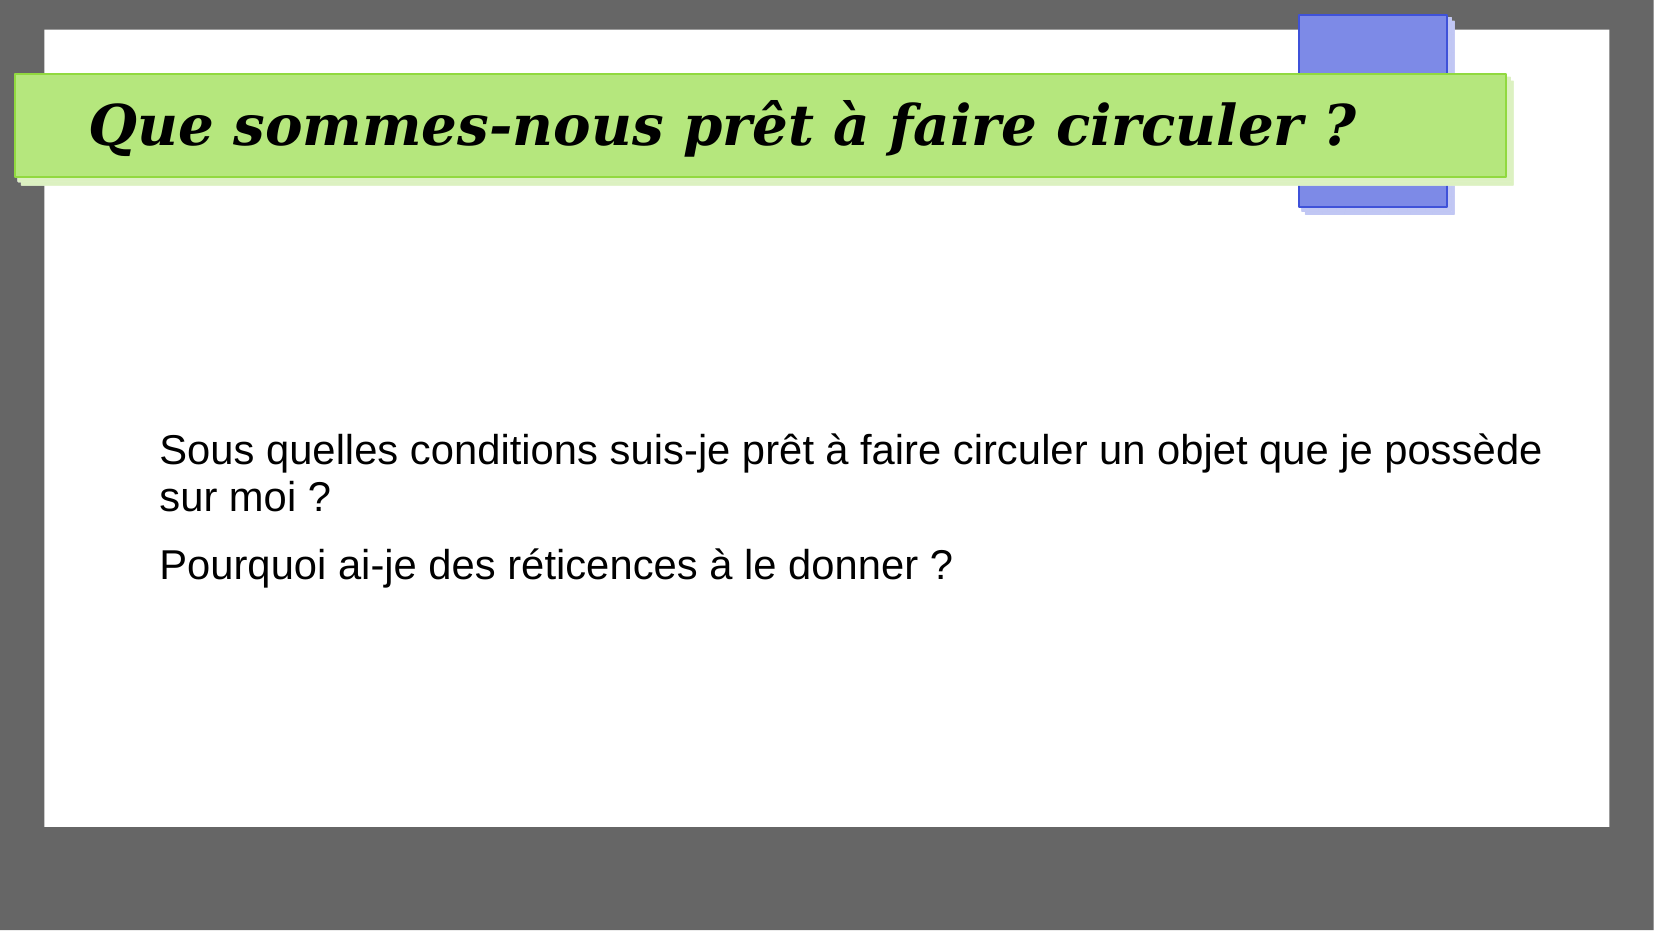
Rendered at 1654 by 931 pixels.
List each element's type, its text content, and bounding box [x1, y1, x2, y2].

list Sous quelles conditions suis-je prêt à faire circuler un objet que je possède sur moi ? Pourquoi ai-je des réticences à le donner ? [88, 221, 1565, 813]
title Que sommes-nous prêt à faire circuler ? [88, 73, 1506, 178]
